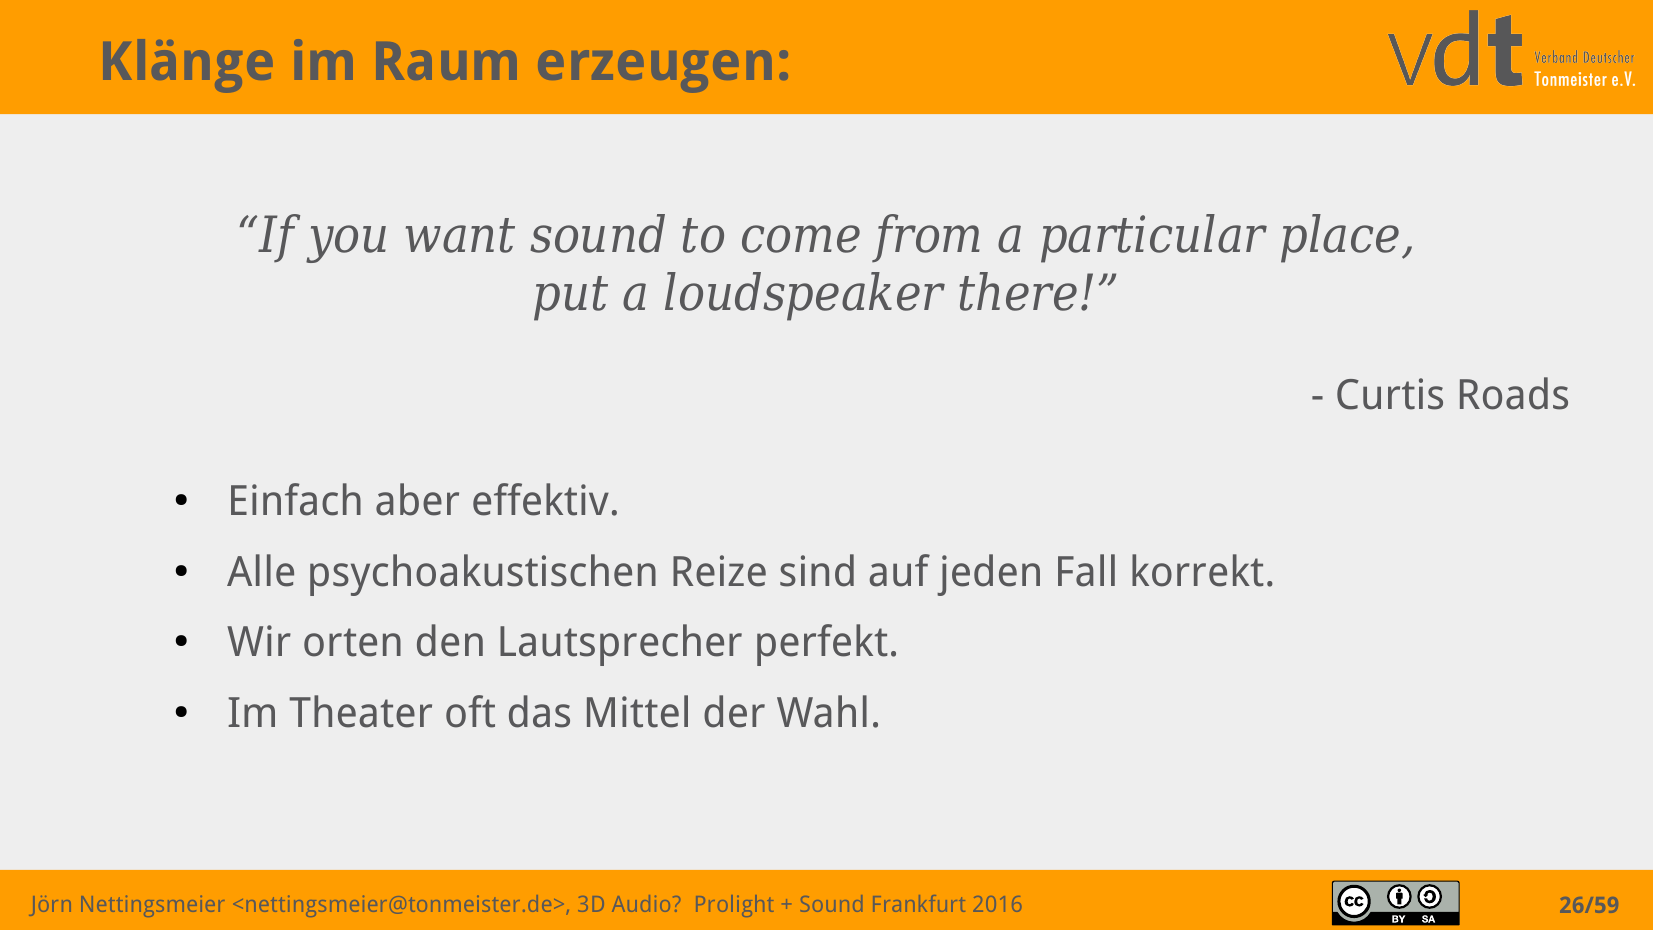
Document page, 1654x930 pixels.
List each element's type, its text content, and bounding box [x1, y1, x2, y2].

picture [1377, 0, 1646, 104]
title Klänge im Raum erzeugen: [98, 4, 1216, 119]
subtitle “If you want sound to come from a particular place, put a loudspeaker there!” - Curtis Roads [82, 159, 1571, 476]
list Einfach aber effektiv. Alle psychoakustischen Reize sind auf jeden Fall korrekt. Wir orten den Lautsprecher perfekt. Im Theater oft das Mittel der Wahl. [82, 476, 1571, 884]
